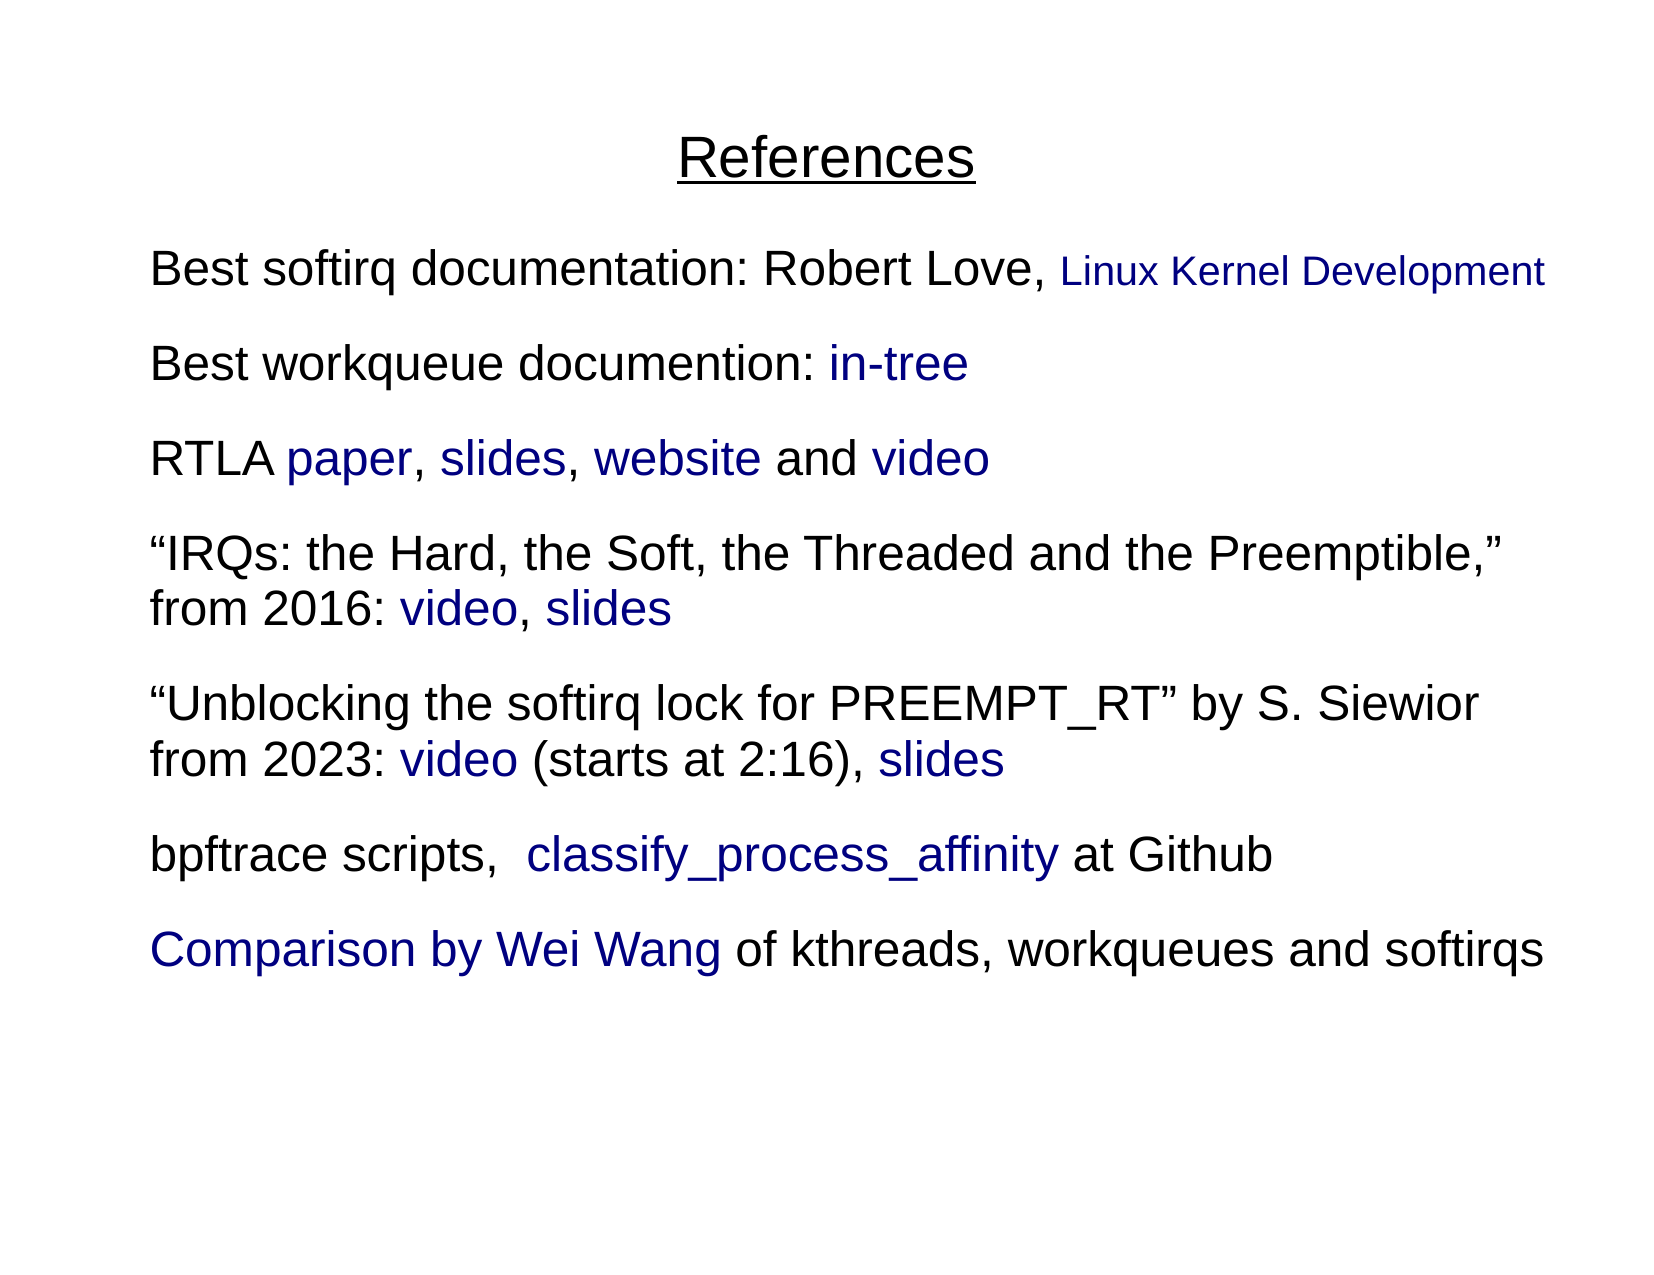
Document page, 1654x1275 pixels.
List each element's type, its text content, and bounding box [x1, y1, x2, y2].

title References [82, 50, 1571, 264]
list Best softirq documentation: Robert Love, Linux Kernel Development Best workqueue documention: in-tree RTLA paper, slides, website and video “IRQs: the Hard, the Soft, the Threaded and the Preemptible,” from 2016: video, slides “Unblocking the softirq lock for PREEMPT_RT” by S. Siewior from 2023: video (starts at 2:16), slides bpftrace scripts, classify_process_affinity at Github Comparison by Wei Wang of kthreads, workqueues and softirqs [79, 240, 1568, 980]
